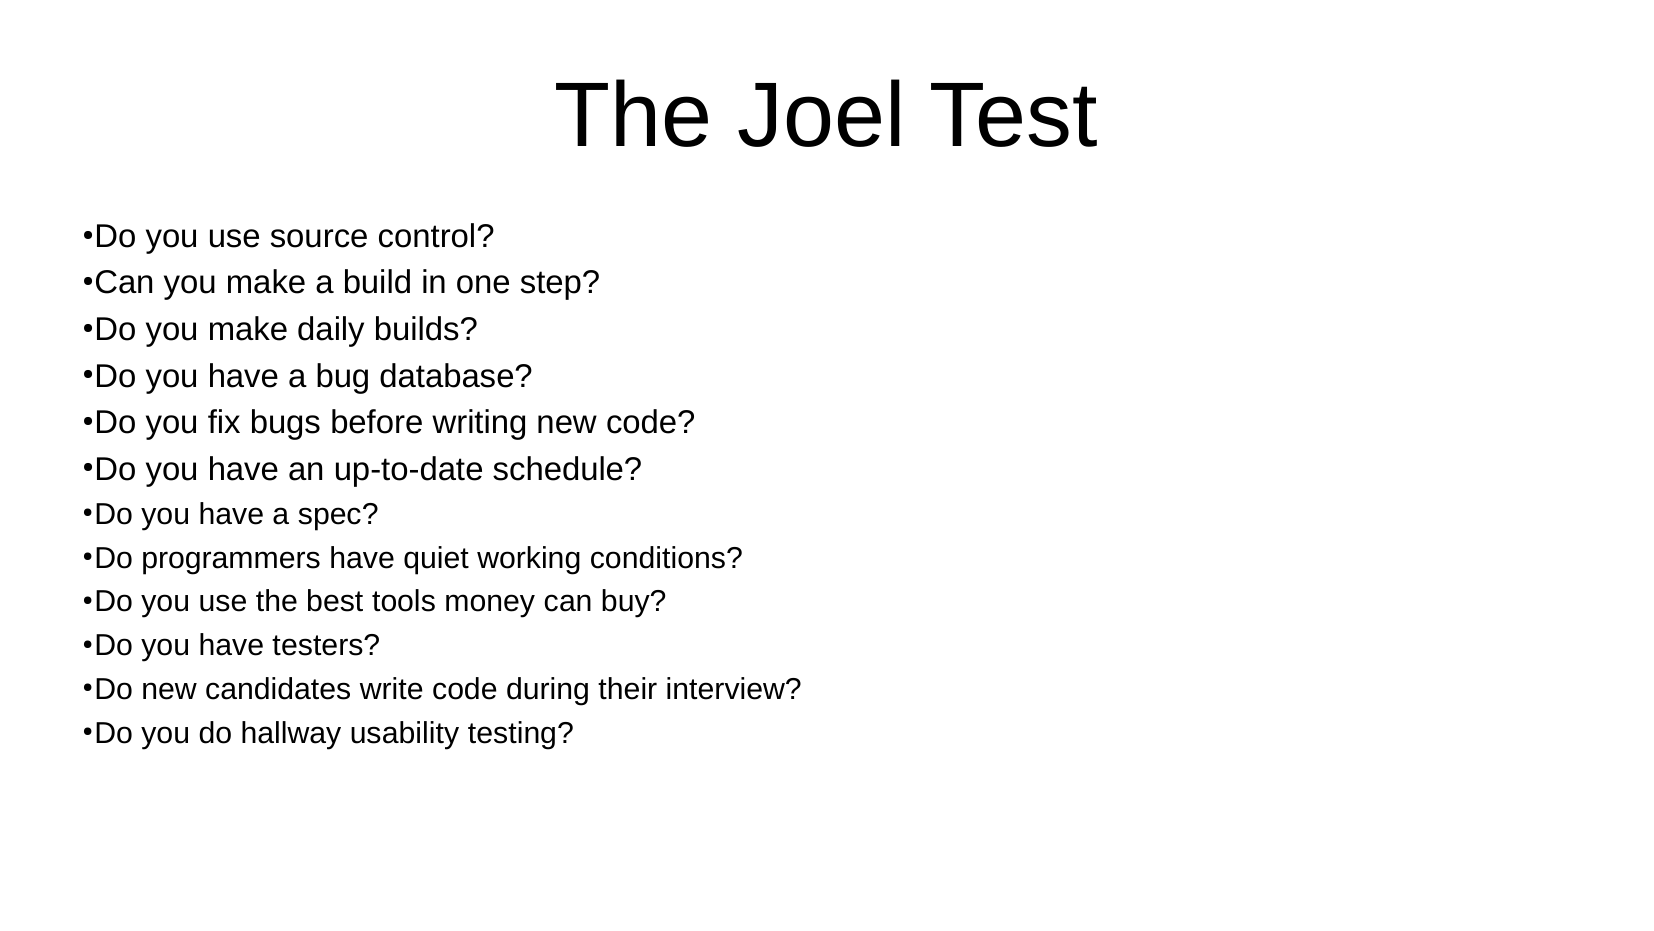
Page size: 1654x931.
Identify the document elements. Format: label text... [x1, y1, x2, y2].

title The Joel Test [82, 37, 1571, 193]
list Do you use source control? Can you make a build in one step? Do you make daily builds? Do you have a bug database? Do you fix bugs before writing new code? Do you have an up-to-date schedule? Do you have a spec? Do programmers have quiet working conditions? Do you use the best tools money can buy? Do you have testers? Do new candidates write code during their interview? Do you do hallway usability testing? [82, 217, 1571, 758]
